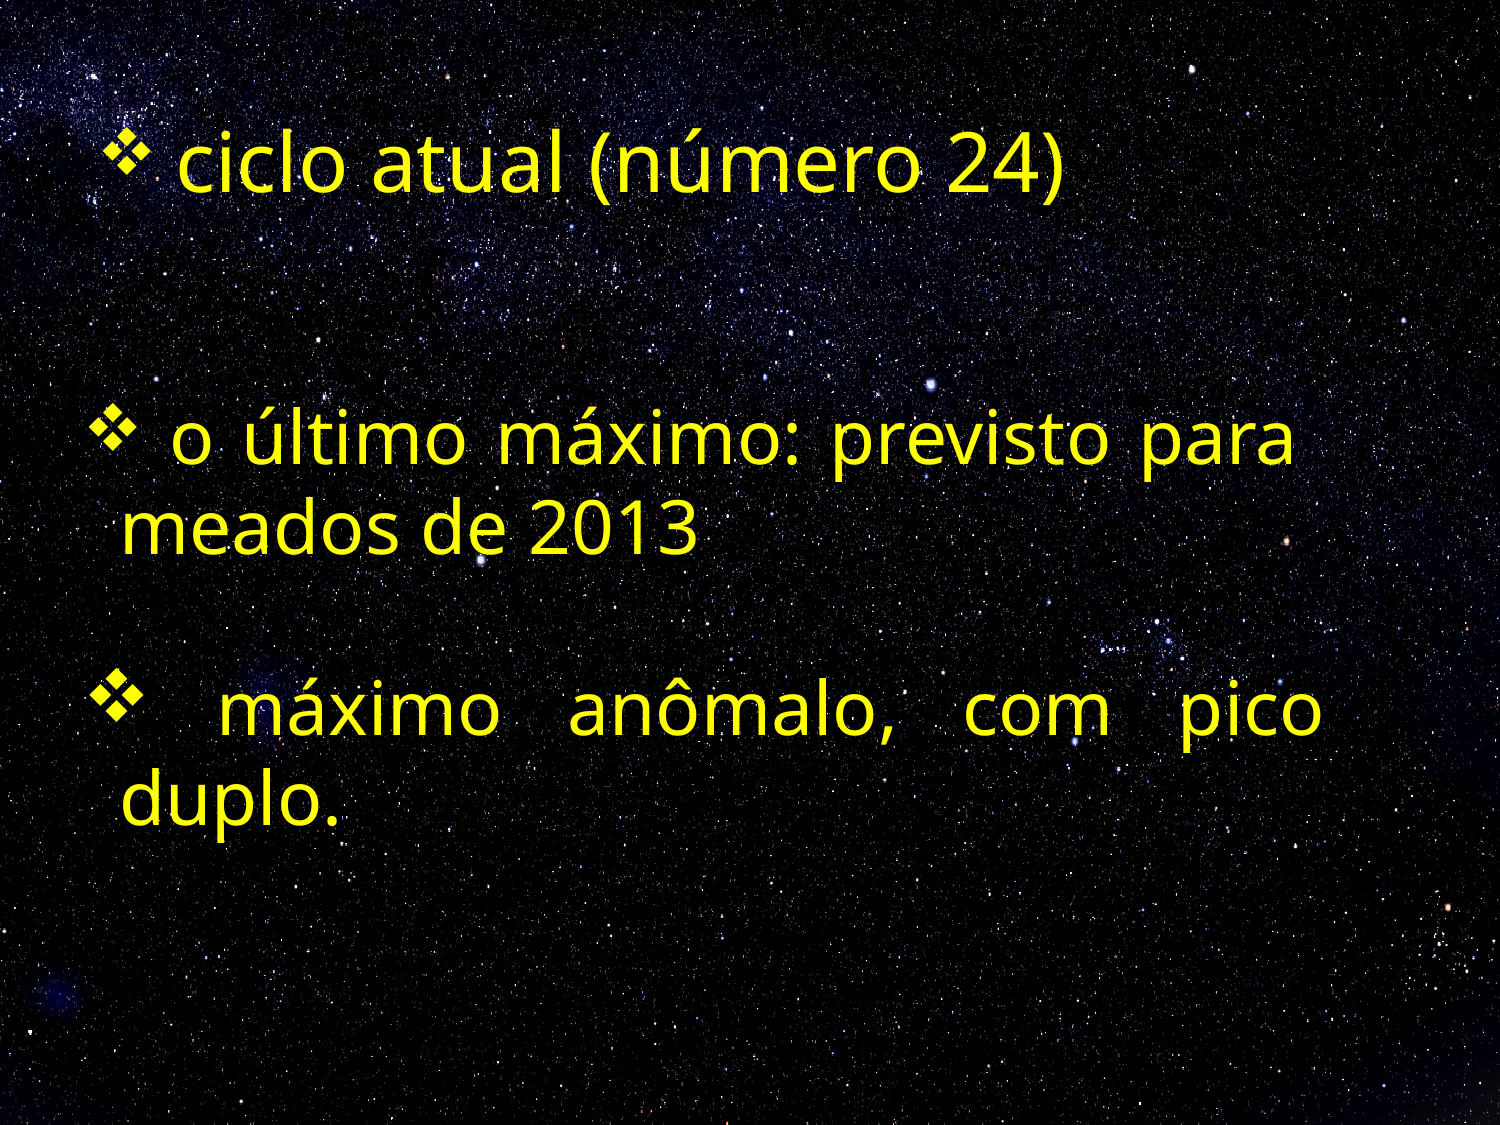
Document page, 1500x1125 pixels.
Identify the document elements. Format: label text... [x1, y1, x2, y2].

picture [0, 0, 1500, 1125]
subtitle ciclo atual (número 24) [82, 101, 1436, 327]
text_box o último máximo: previsto para meados de 2013 máximo anômalo, com pico duplo. [29, 302, 1341, 918]
